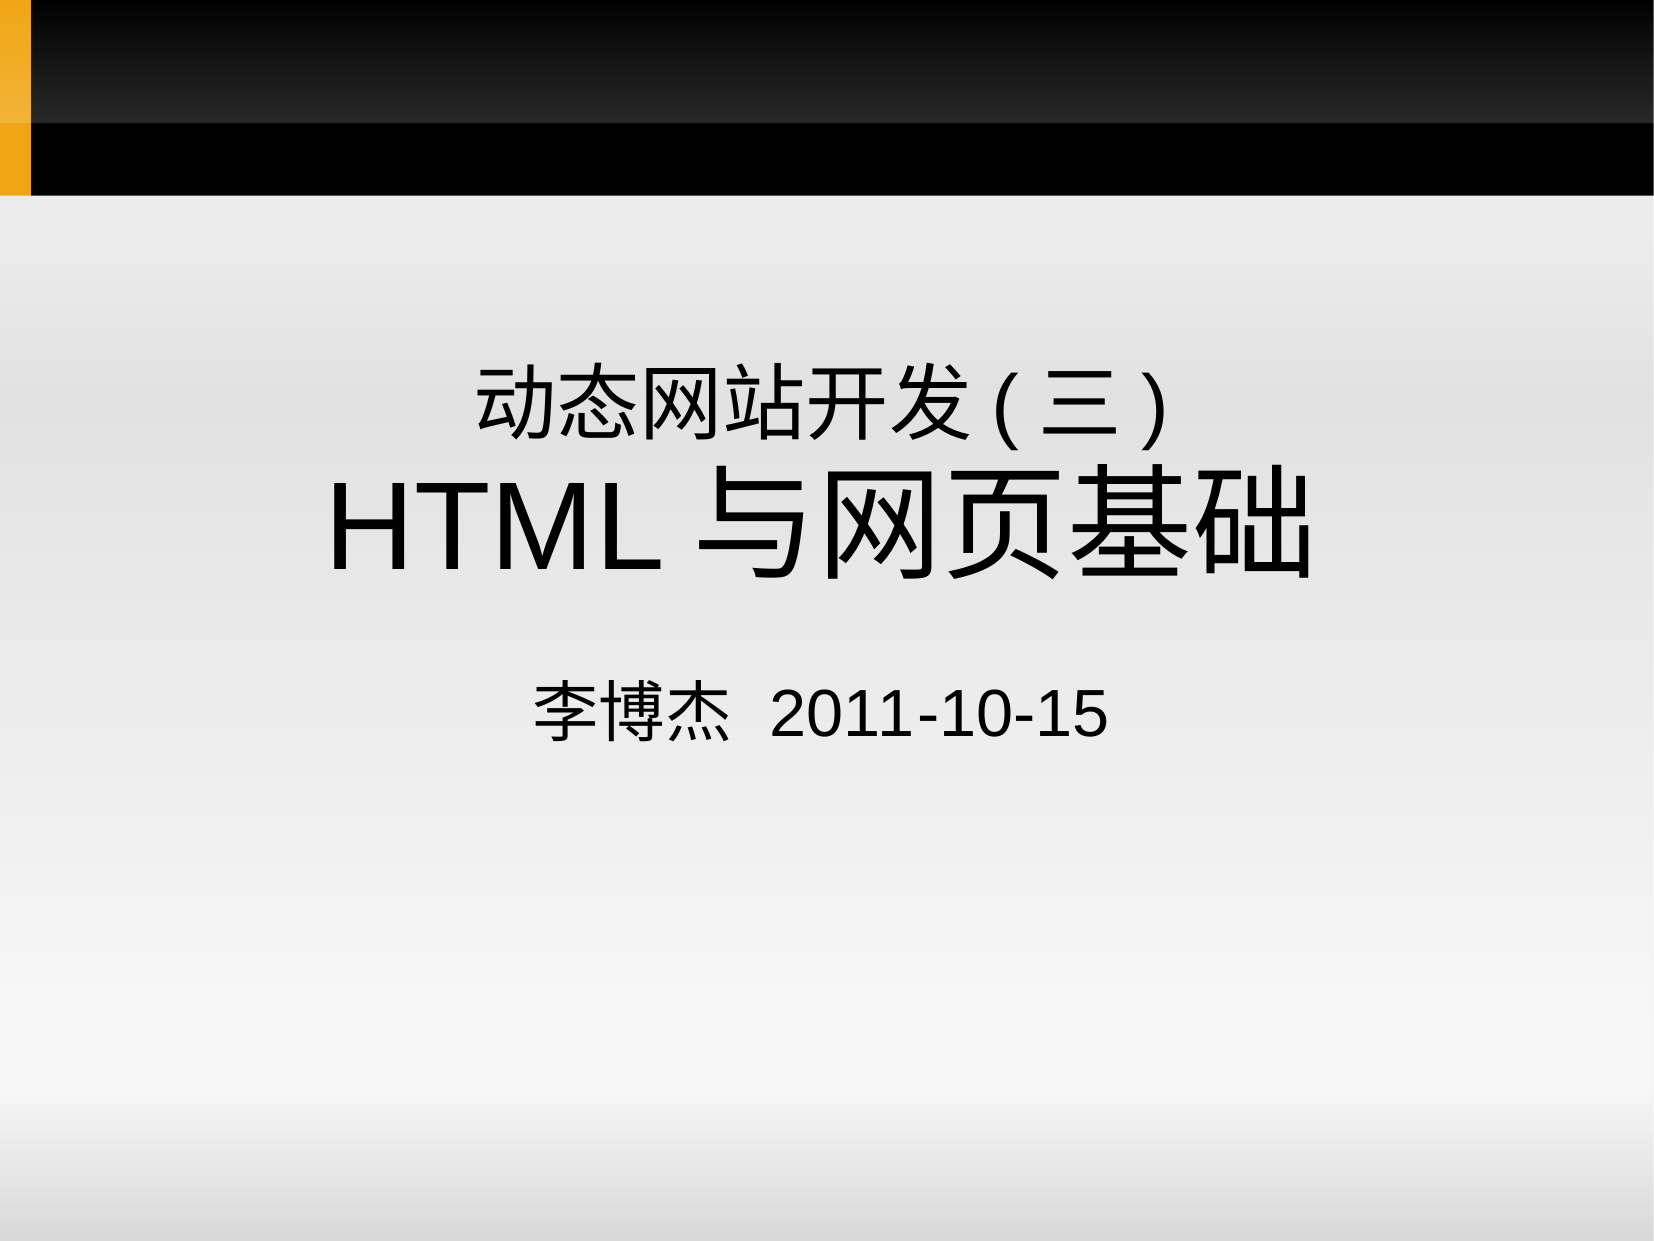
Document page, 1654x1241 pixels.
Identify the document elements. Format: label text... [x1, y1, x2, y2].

subtitle 动态网站开发(三) HTML与网页基础 李博杰 2011-10-15 [76, 0, 1565, 1109]
picture [0, 0, 1654, 1241]
